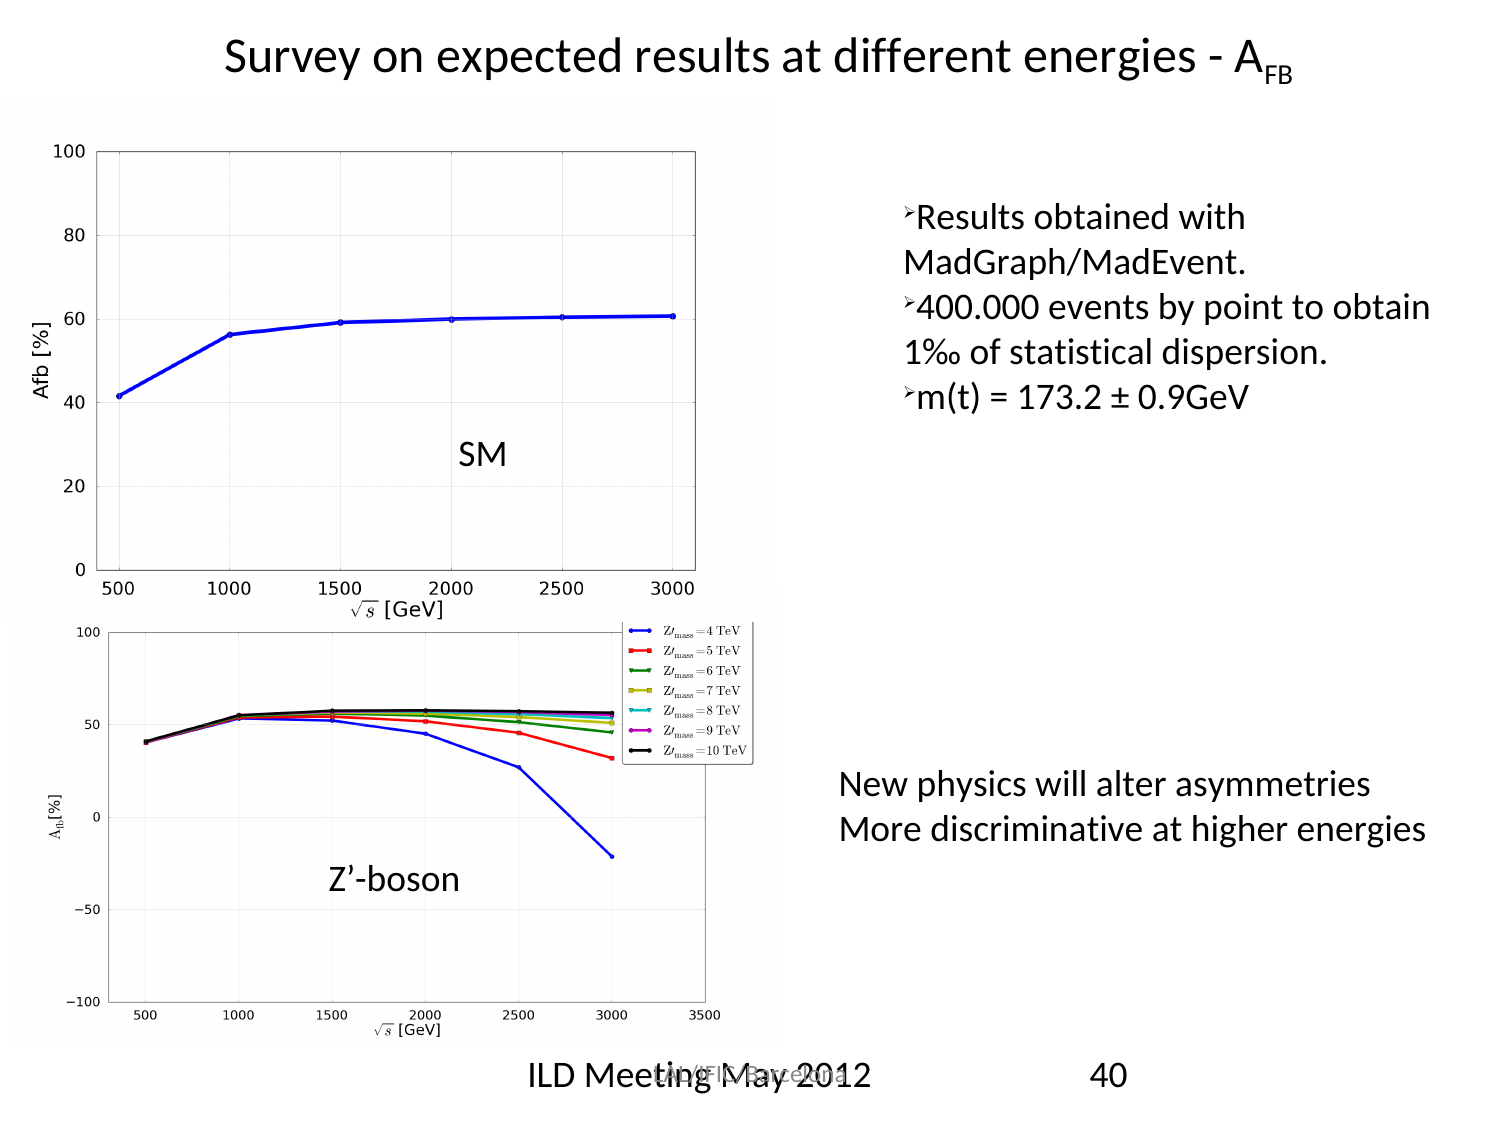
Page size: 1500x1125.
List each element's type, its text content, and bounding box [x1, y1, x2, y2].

text_box Survey on expected results at different energies - AFB [209, 14, 1309, 99]
text_box LAL/IFIC/Barcelona [512, 1042, 988, 1103]
text_box New physics will alter asymmetries More discriminative at higher energies [823, 751, 1443, 857]
text_box SM [443, 420, 523, 482]
picture [0, 99, 782, 1048]
text_box Z’-boson [313, 846, 476, 907]
text_box Results obtained with MadGraph/MadEvent. 400.000 events by point to obtain 1‰ of statistical dispersion. m(t) = 173.2 ± 0.9GeV [738, 184, 1489, 425]
